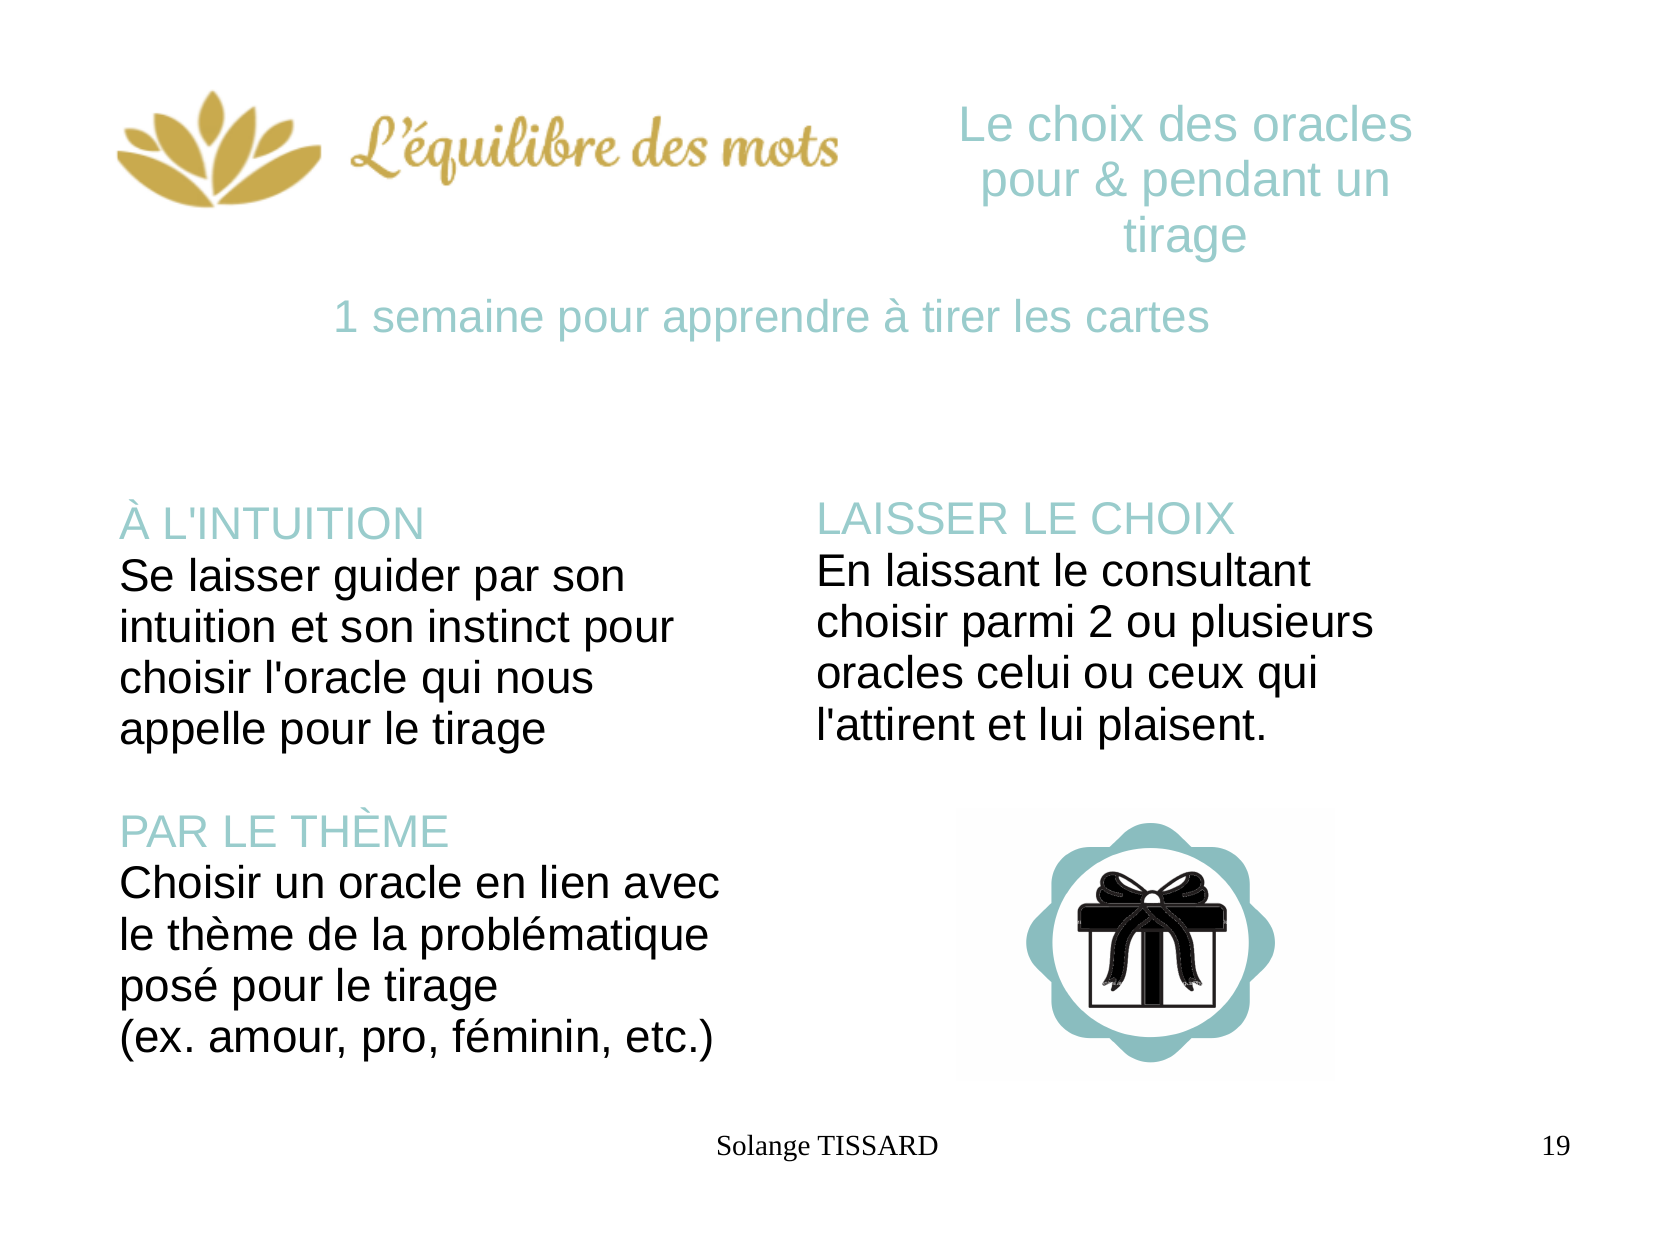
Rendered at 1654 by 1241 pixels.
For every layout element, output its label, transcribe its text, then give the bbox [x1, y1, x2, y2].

title Le choix des oracles pour & pendant un tirage [933, 95, 1440, 263]
text_box 1 semaine pour apprendre à tirer les cartes [318, 283, 1359, 401]
subtitle À L'INTUITION Se laisser guider par son intuition et son instinct pour choisir l'oracle qui nous appelle pour le tirage PAR LE THÈME Choisir un oracle en lien avec le thème de la problématique posé pour le tirage (ex. amour, pro, féminin, etc.) [119, 460, 804, 1100]
picture [85, 82, 863, 225]
picture [956, 808, 1335, 1081]
text_box LAISSER LE CHOIX En laissant le consultant choisir parmi 2 ou plusieurs oracles celui ou ceux qui l'attirent et lui plaisent. [816, 434, 1536, 810]
